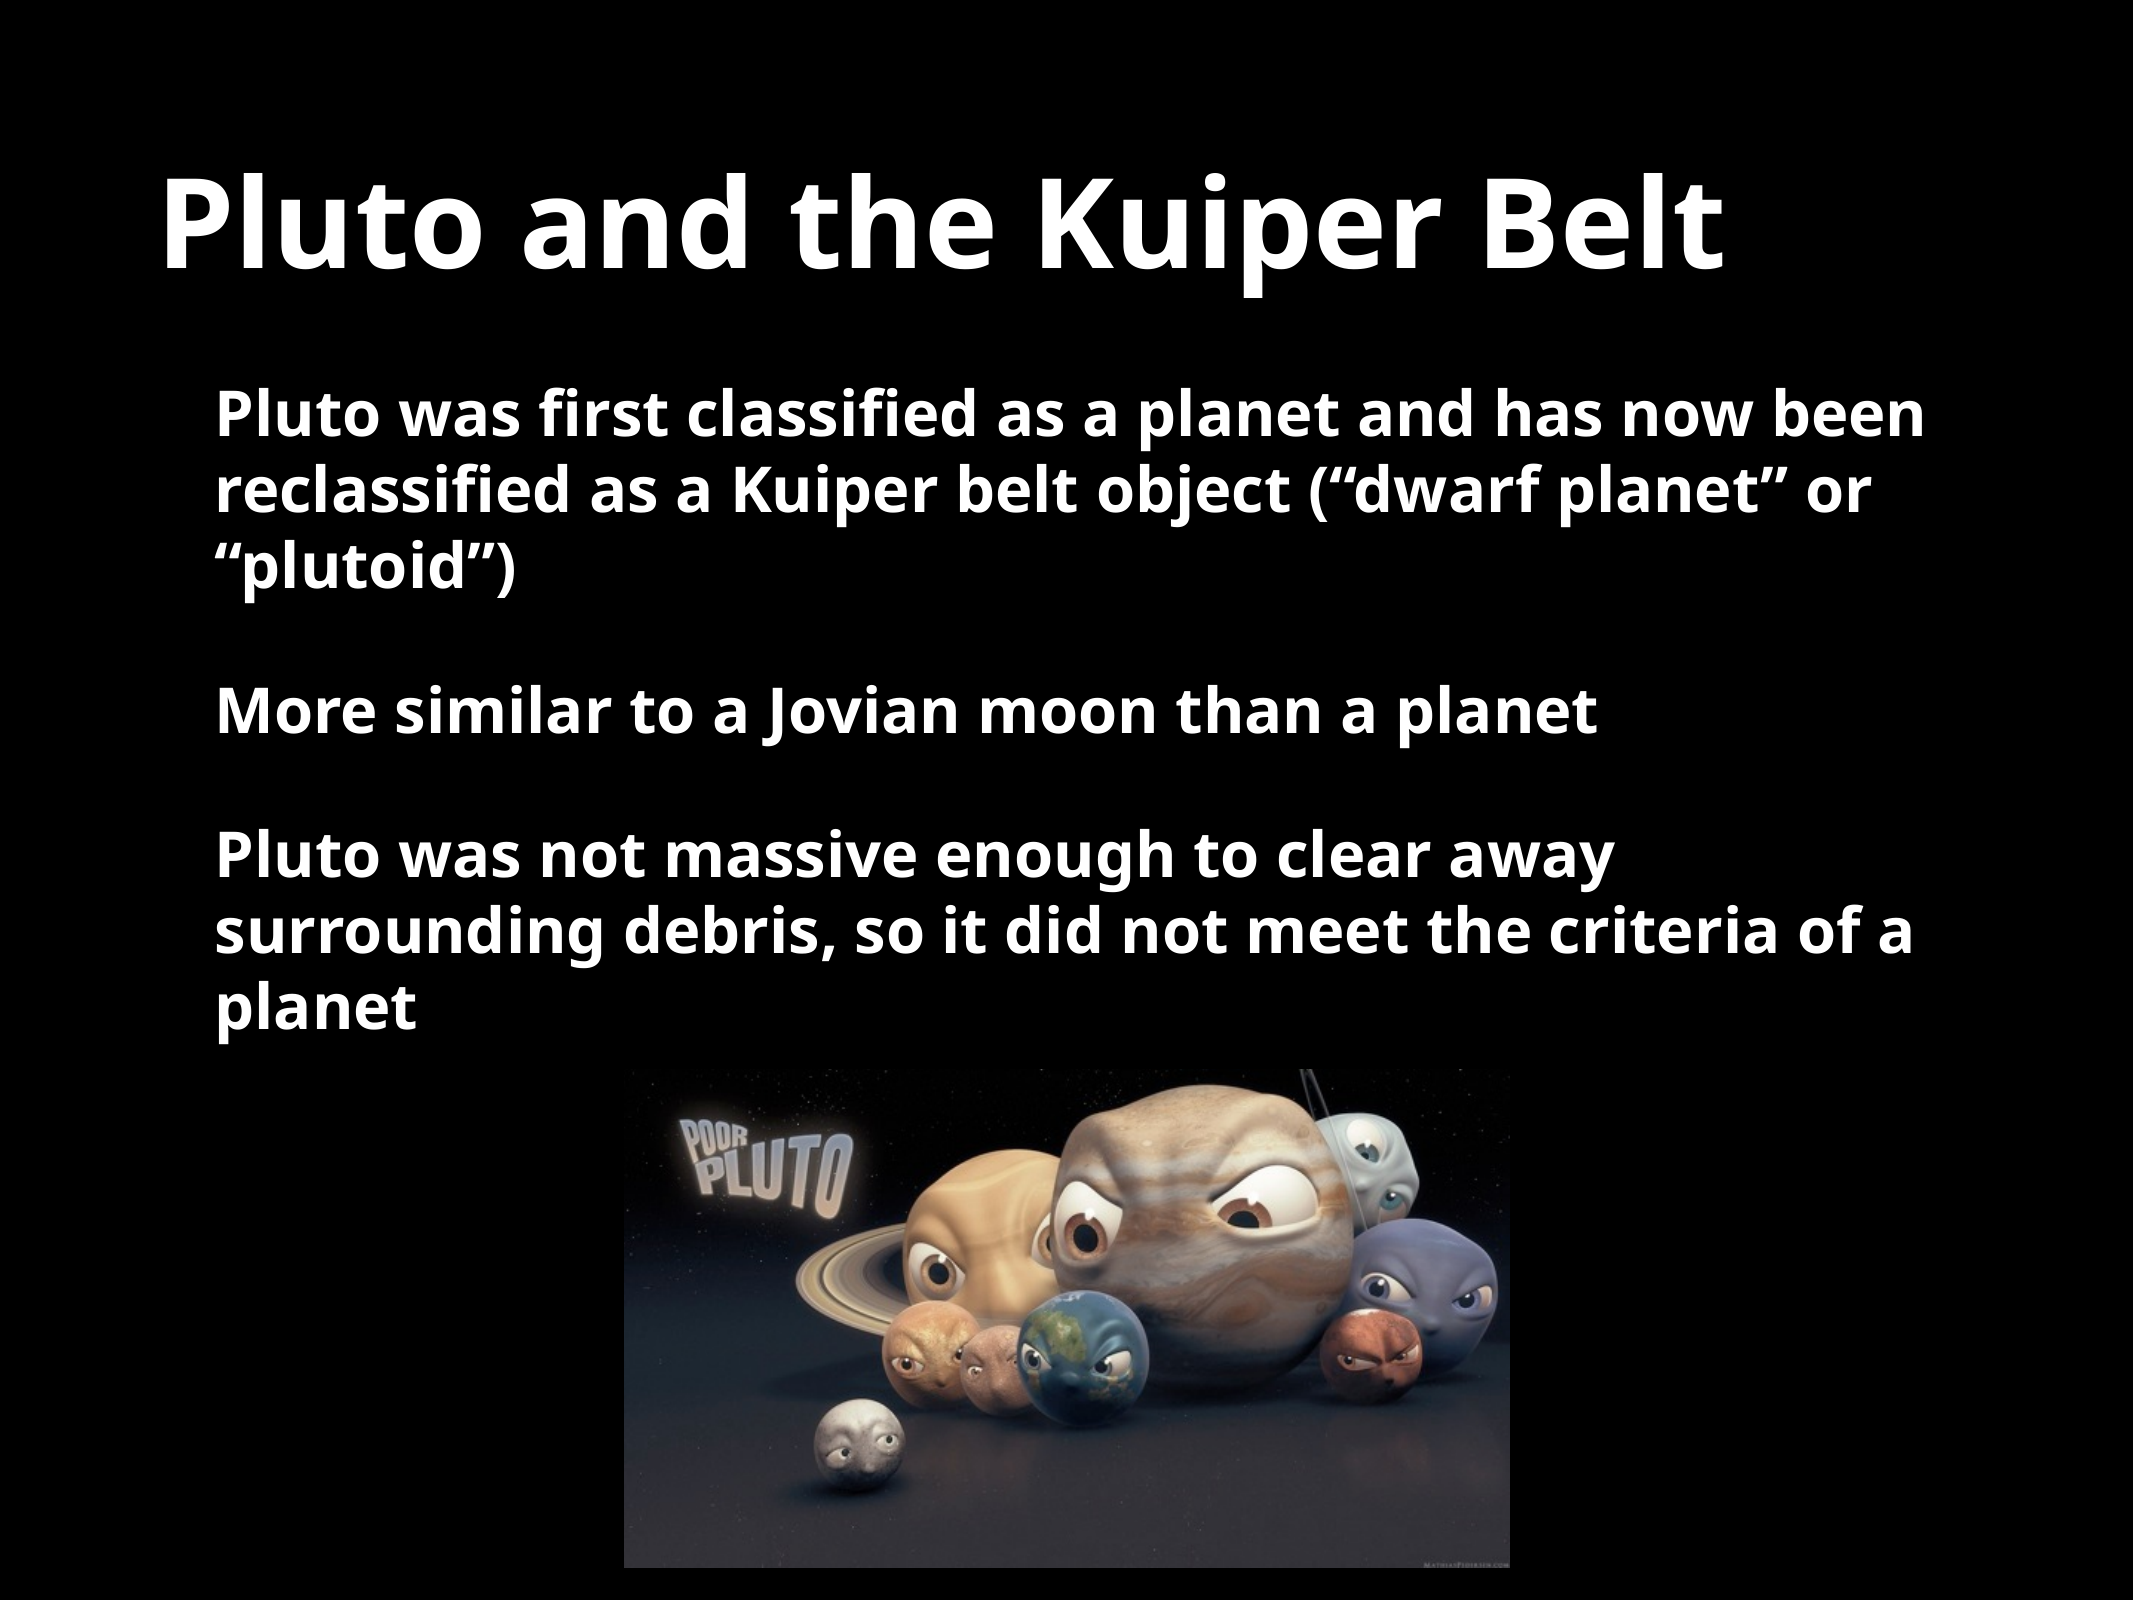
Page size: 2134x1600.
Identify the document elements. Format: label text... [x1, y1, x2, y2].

title Pluto and the Kuiper Belt [156, 41, 1978, 396]
picture [624, 1069, 1510, 1568]
list Pluto was first classified as a planet and has now been reclassified as a Kuiper belt object (“dwarf planet” or “plutoid”) More similar to a Jovian moon than a planet Pluto was not massive enough to clear away surrounding debris, so it did not meet the criteria of a planet [156, 399, 1978, 1016]
